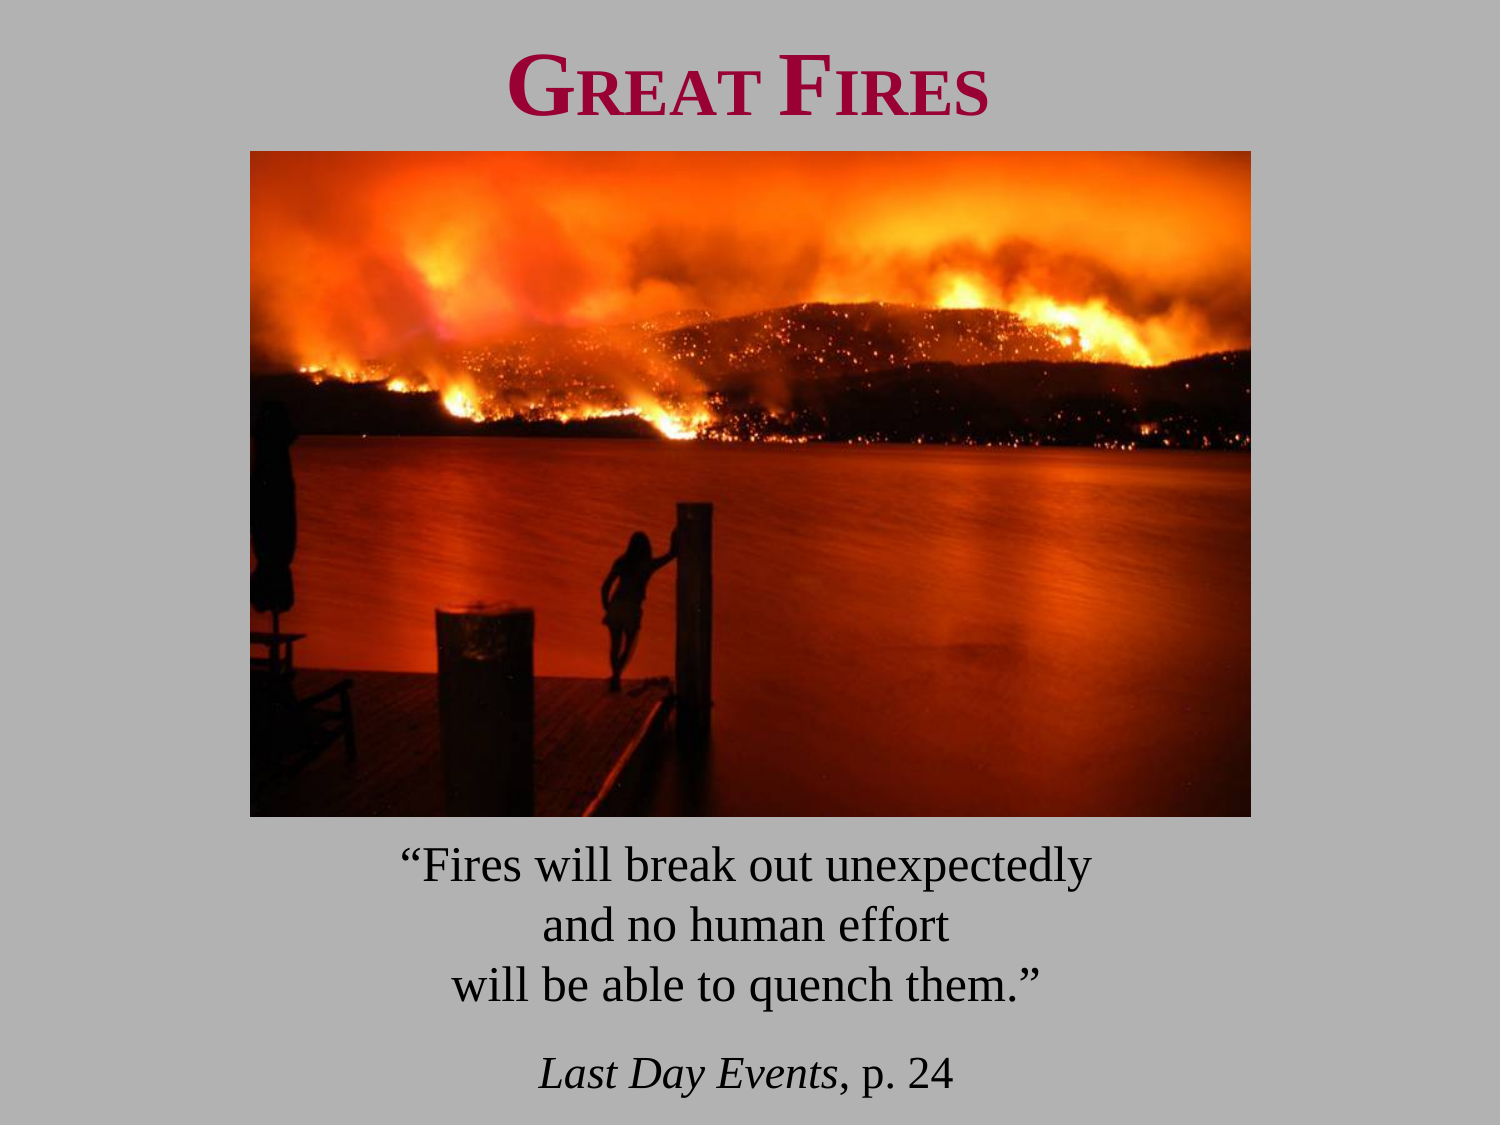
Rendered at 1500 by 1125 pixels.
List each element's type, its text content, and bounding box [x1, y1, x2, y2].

text_box “Fires will break out unexpectedly and no human effort will be able to quench them.” Last Day Events, p. 24 [67, 824, 1426, 1106]
text_box GREAT FIRES [43, 16, 1454, 142]
picture [250, 151, 1251, 817]
